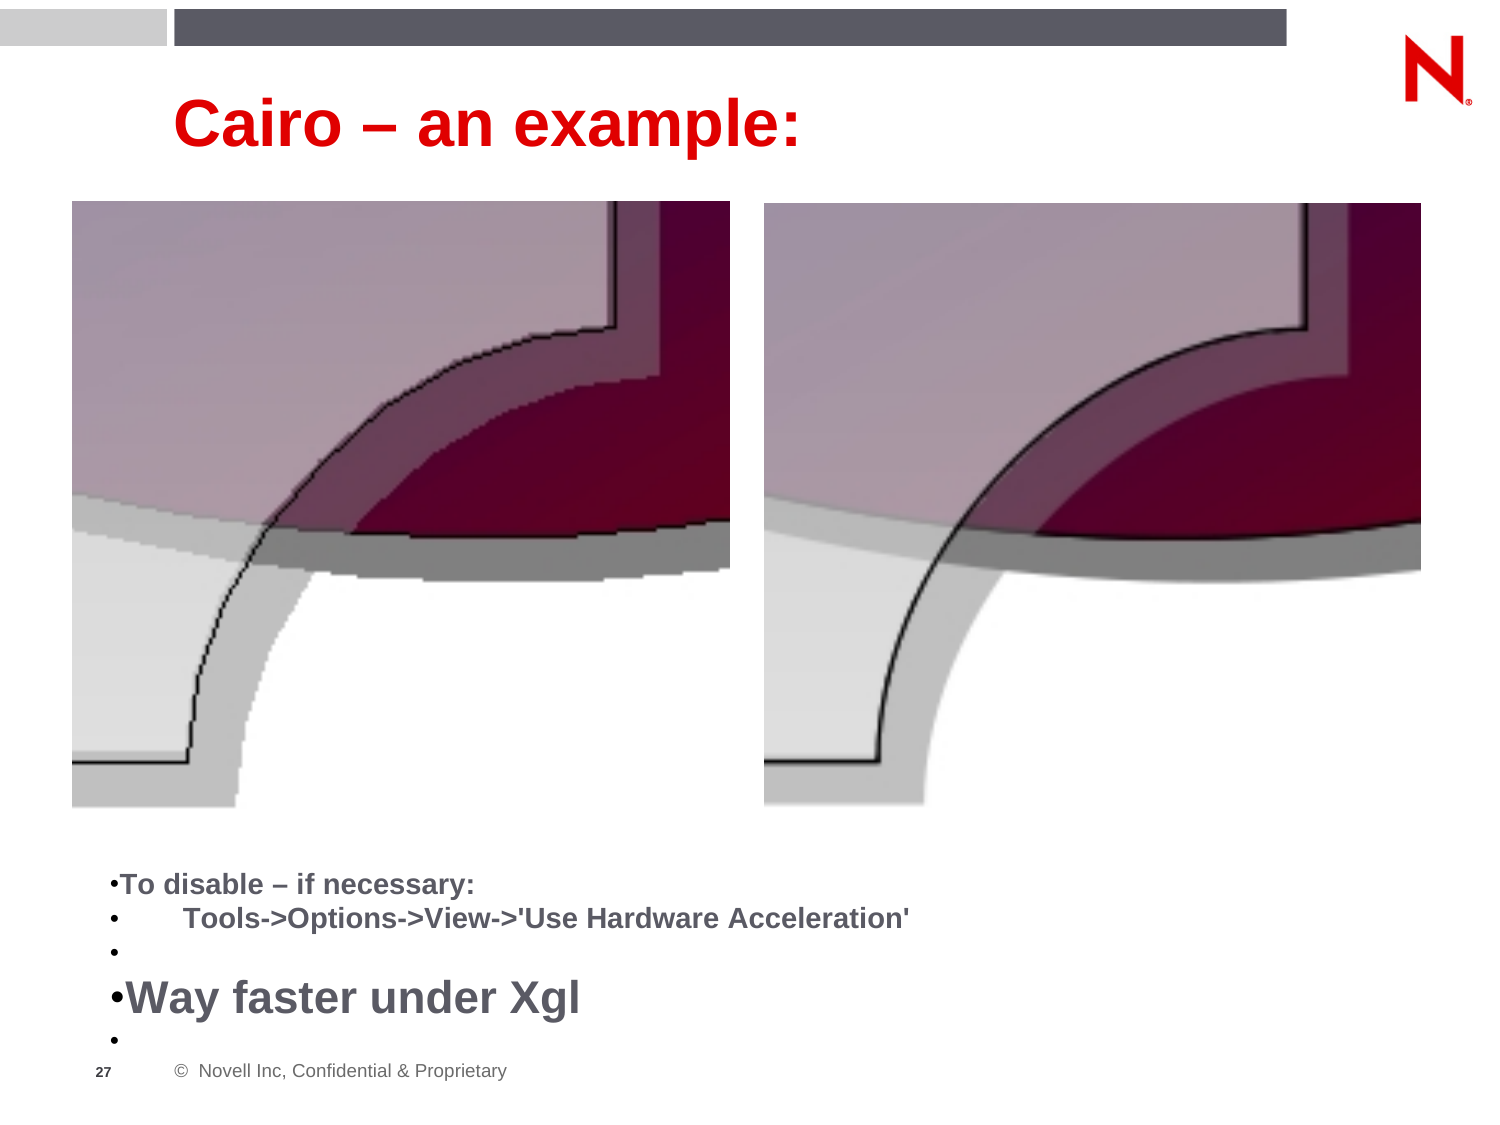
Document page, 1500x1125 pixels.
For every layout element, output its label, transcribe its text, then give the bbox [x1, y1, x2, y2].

text_box To disable – if necessary: Tools->Options->View->'Use Hardware Acceleration' Way faster under Xgl [109, 866, 1454, 1056]
title Cairo – an example: [173, 41, 1395, 205]
picture [1403, 32, 1473, 107]
picture [764, 203, 1421, 866]
picture [72, 201, 730, 865]
